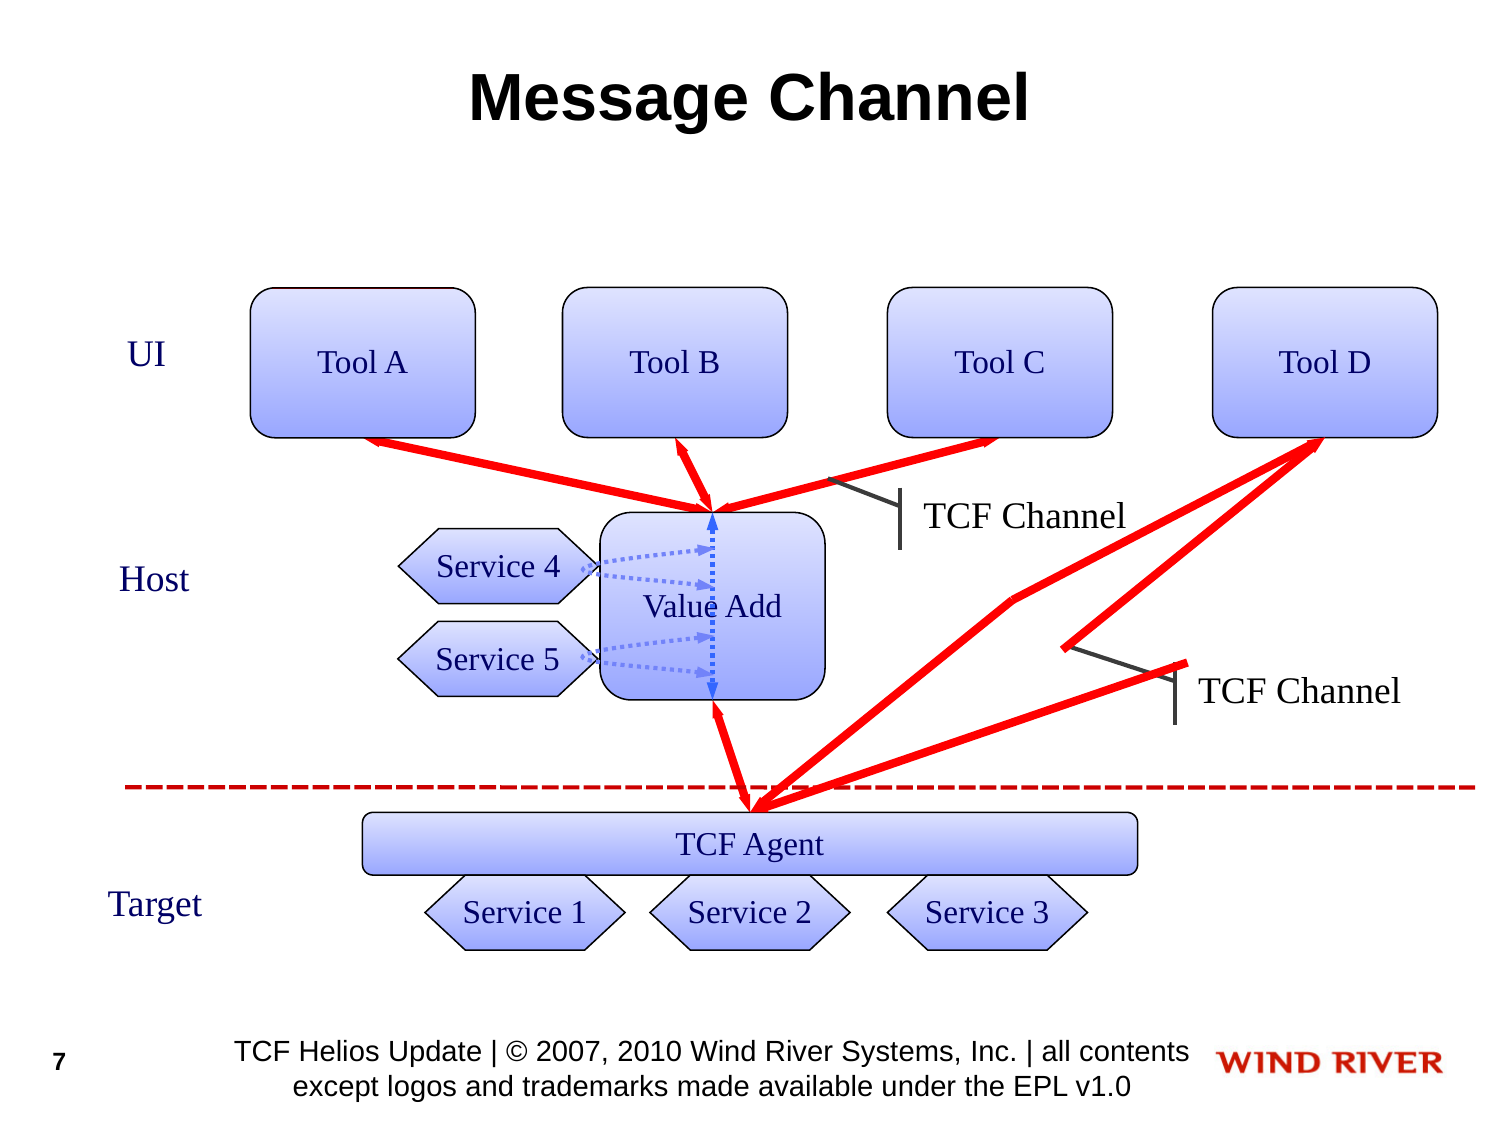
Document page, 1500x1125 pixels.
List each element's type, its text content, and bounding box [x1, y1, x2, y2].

text_box Tool D [1212, 287, 1438, 438]
text_box Service 3 [887, 875, 1088, 951]
text_box Tool C [887, 287, 1113, 438]
text_box Service 4 [398, 528, 599, 604]
text_box [37, 1037, 187, 1113]
text_box Service 5 [397, 621, 598, 697]
text_box Value Add [600, 512, 826, 700]
title Message Channel [37, 37, 1463, 150]
text_box Service 2 [650, 875, 851, 951]
text_box Tool A [250, 287, 476, 438]
text_box Host [104, 549, 205, 607]
text_box TCF Helios Update | © 2007, 2010 Wind River Systems, Inc. | all contents except logos and trademarks made available under the EPL v1.0 [187, 1025, 1238, 1125]
text_box UI [111, 324, 182, 382]
text_box Target [92, 875, 218, 933]
text_box TCF Agent [362, 812, 1138, 876]
text_box Tool B [562, 287, 788, 438]
text_box Service 1 [425, 875, 626, 951]
text_box TCF Channel [1187, 662, 1413, 725]
text_box TCF Channel [913, 488, 1138, 550]
